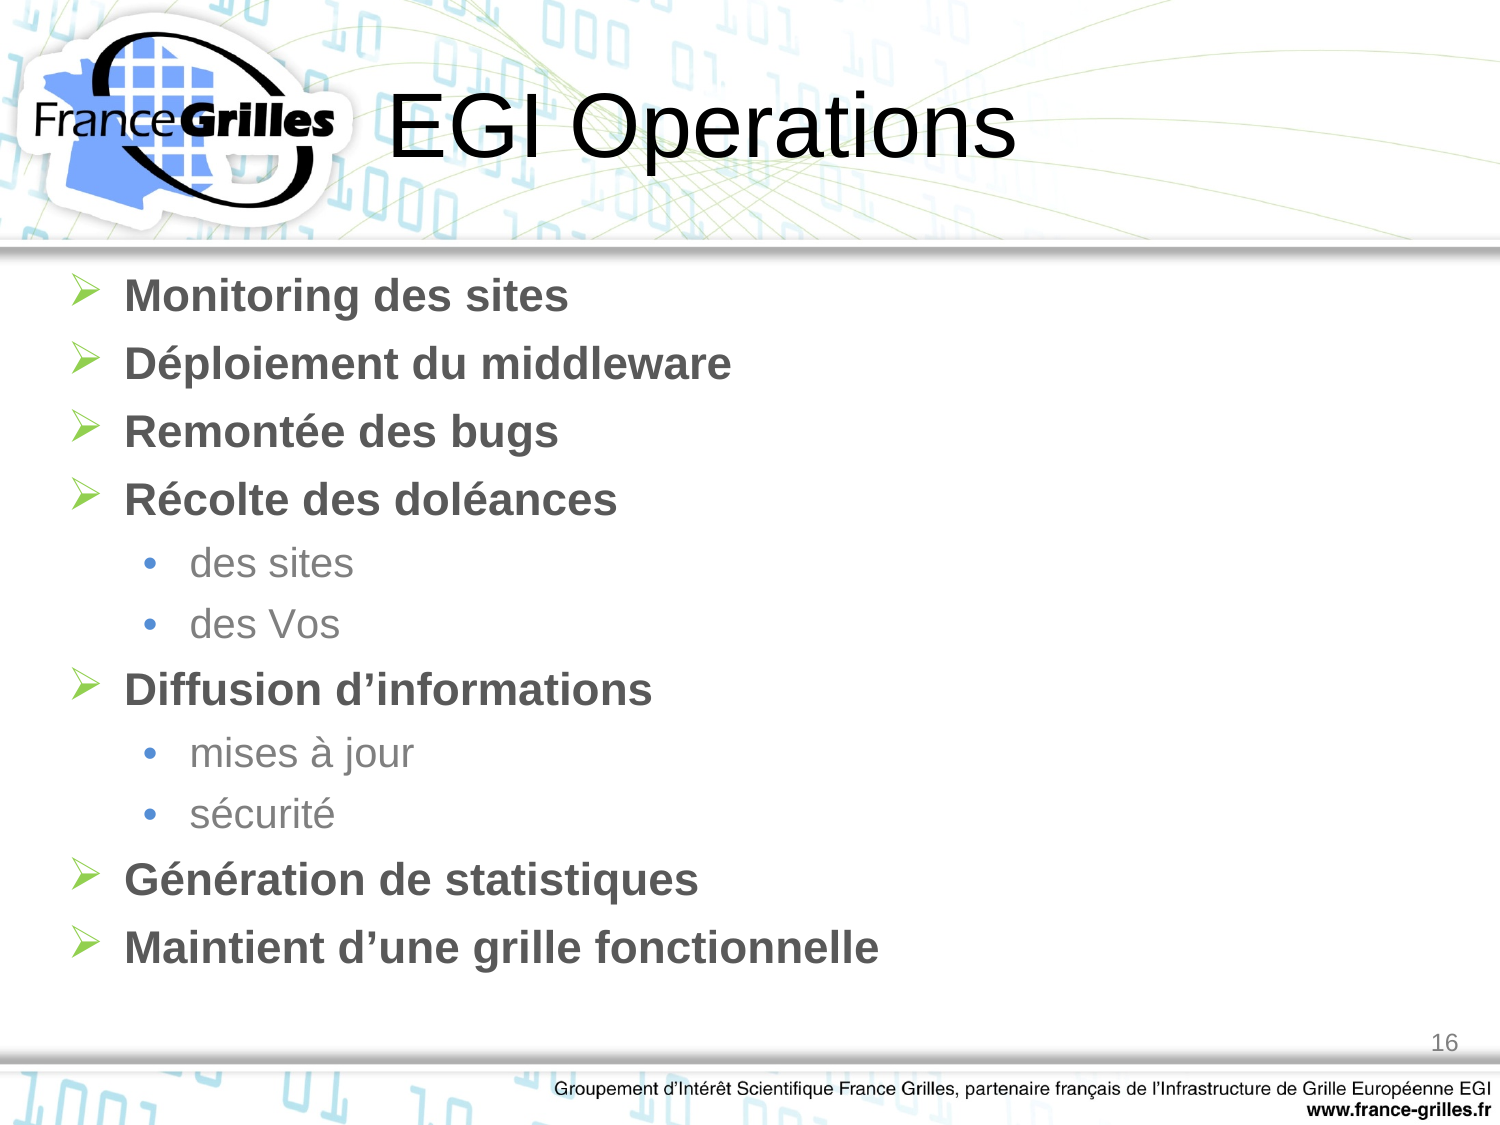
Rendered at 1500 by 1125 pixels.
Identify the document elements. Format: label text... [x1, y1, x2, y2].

title EGI Operations [372, 7, 1459, 244]
list Monitoring des sites Déploiement du middleware Remontée des bugs Récolte des doléances des sites des Vos Diffusion d’informations mises à jour sécurité Génération de statistiques Maintient d’une grille fonctionnelle [53, 262, 1459, 1059]
picture [0, 0, 1500, 1125]
